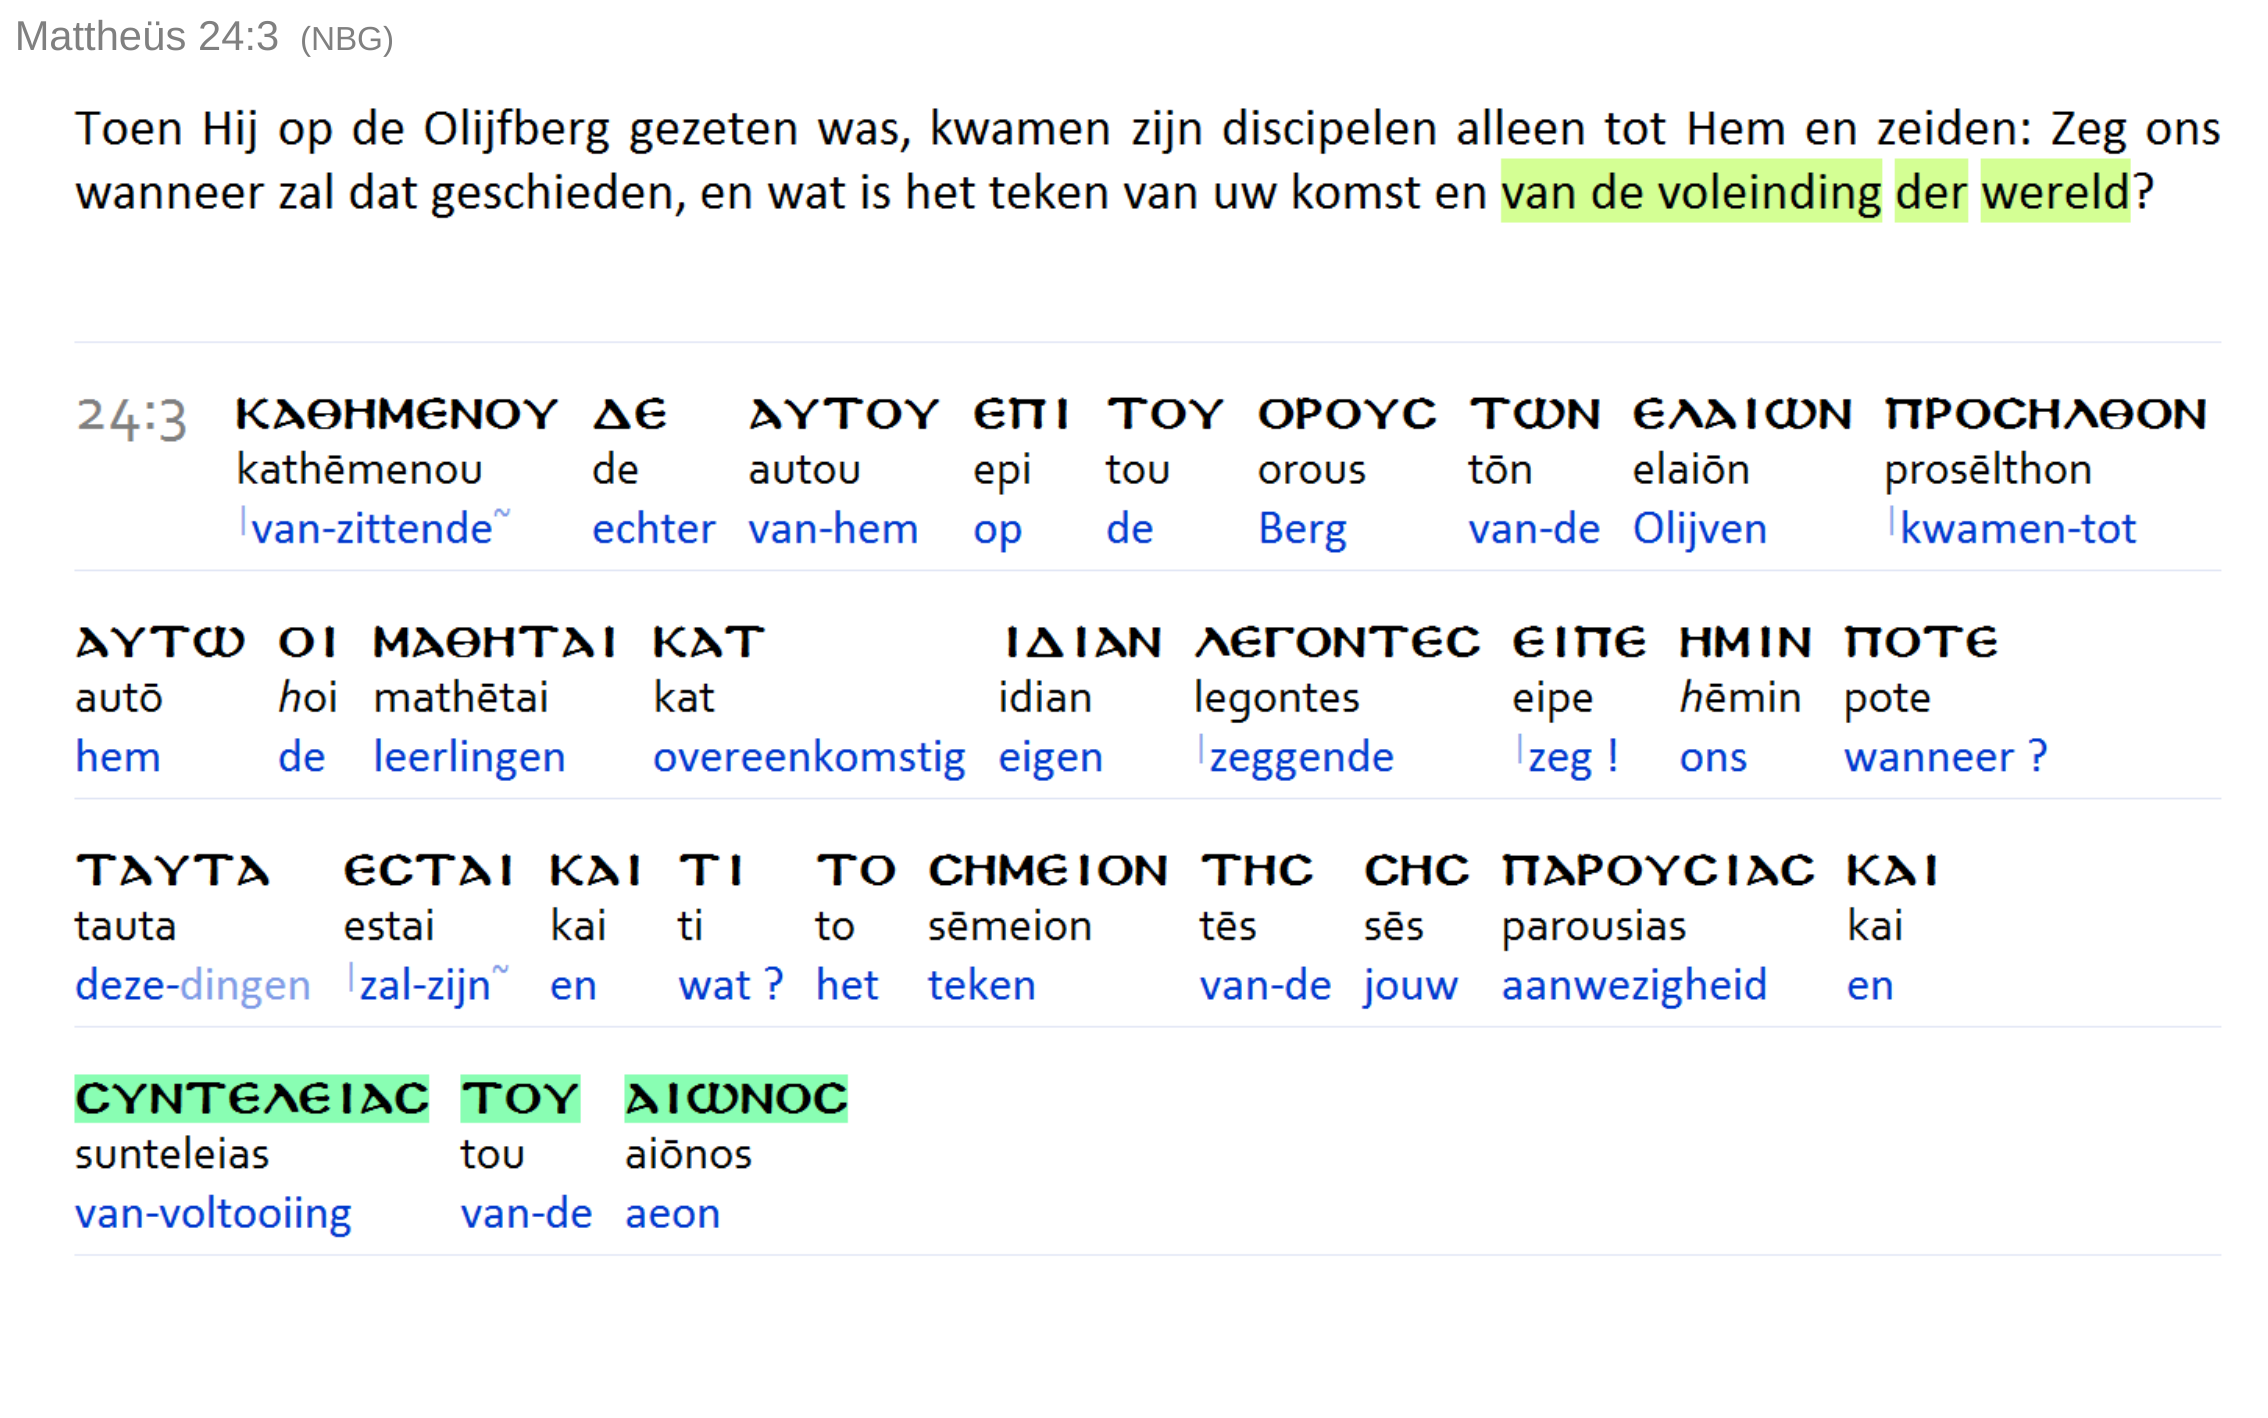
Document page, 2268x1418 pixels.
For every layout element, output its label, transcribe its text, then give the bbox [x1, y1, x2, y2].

text_box Mattheüs 24:3 (NBG) [0, 5, 569, 69]
picture [6, 90, 2256, 1267]
